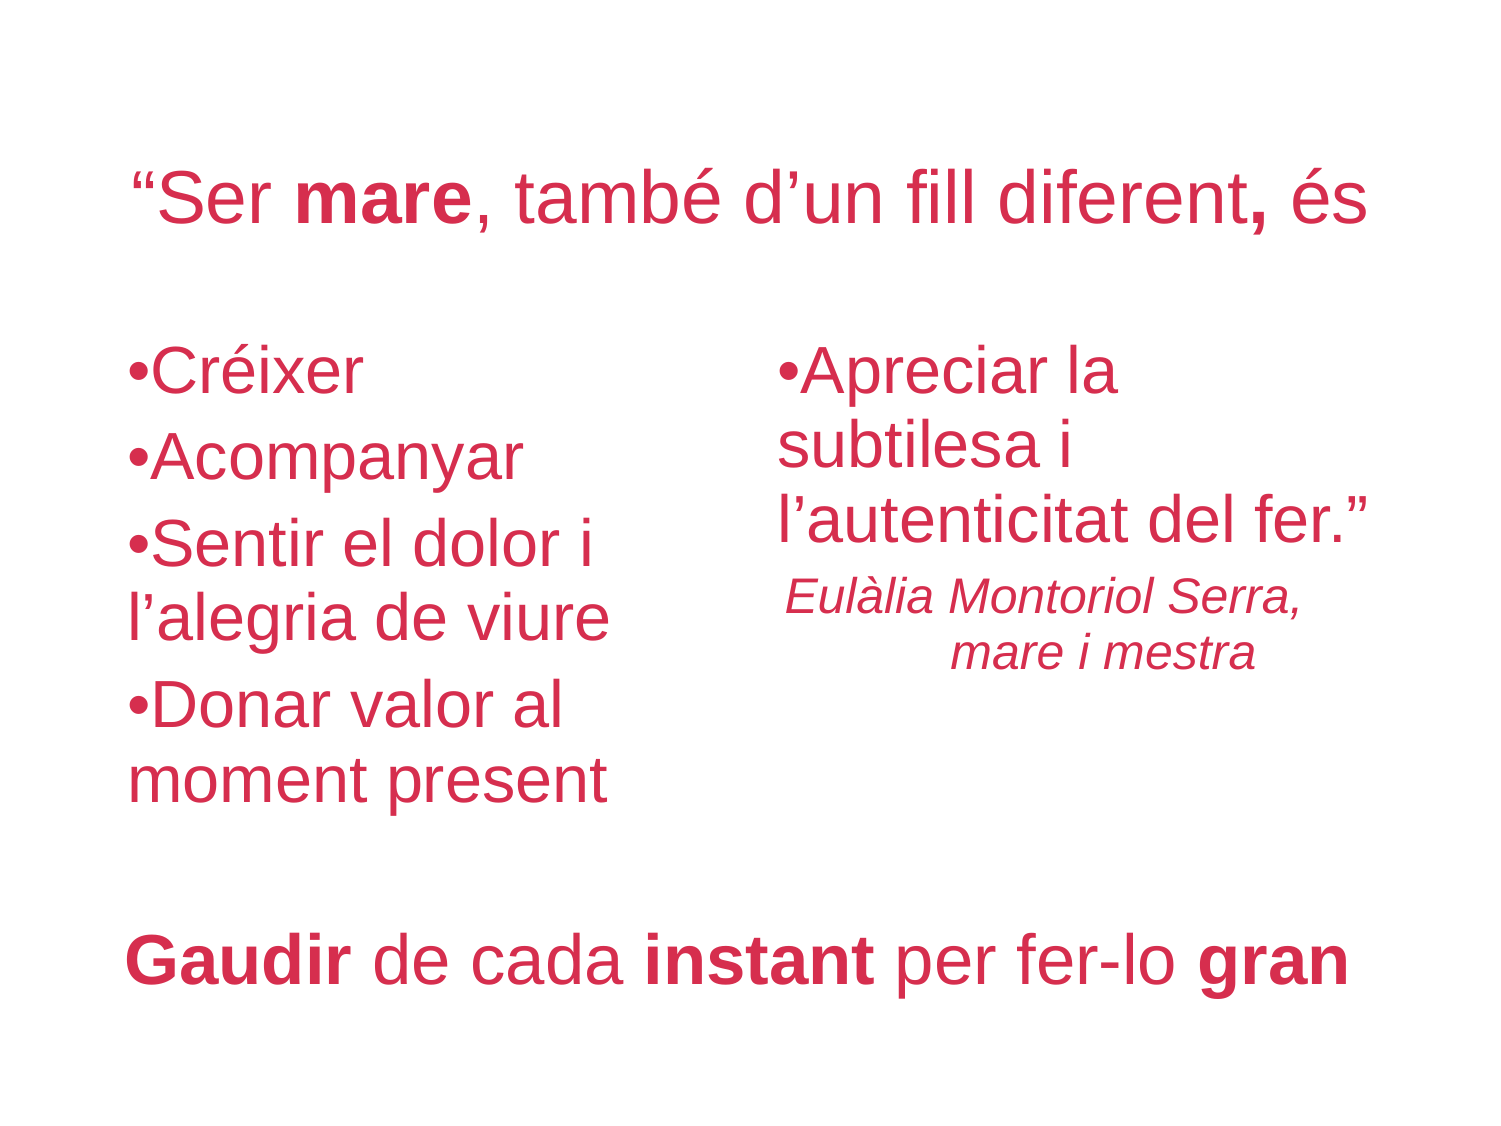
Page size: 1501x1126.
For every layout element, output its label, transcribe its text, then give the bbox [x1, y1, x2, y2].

text_box Gaudir de cada instant per fer-lo gran [87, 912, 1388, 1039]
title “Ser mare, també d’un fill diferent, és [112, 99, 1388, 288]
list Créixer Acompanyar Sentir el dolor i l’alegria de viure Donar valor al moment present [112, 325, 738, 901]
list Apreciar la subtilesa i l’autenticitat del fer.” Eulàlia Montoriol Serra, mare i mestra [762, 325, 1388, 851]
